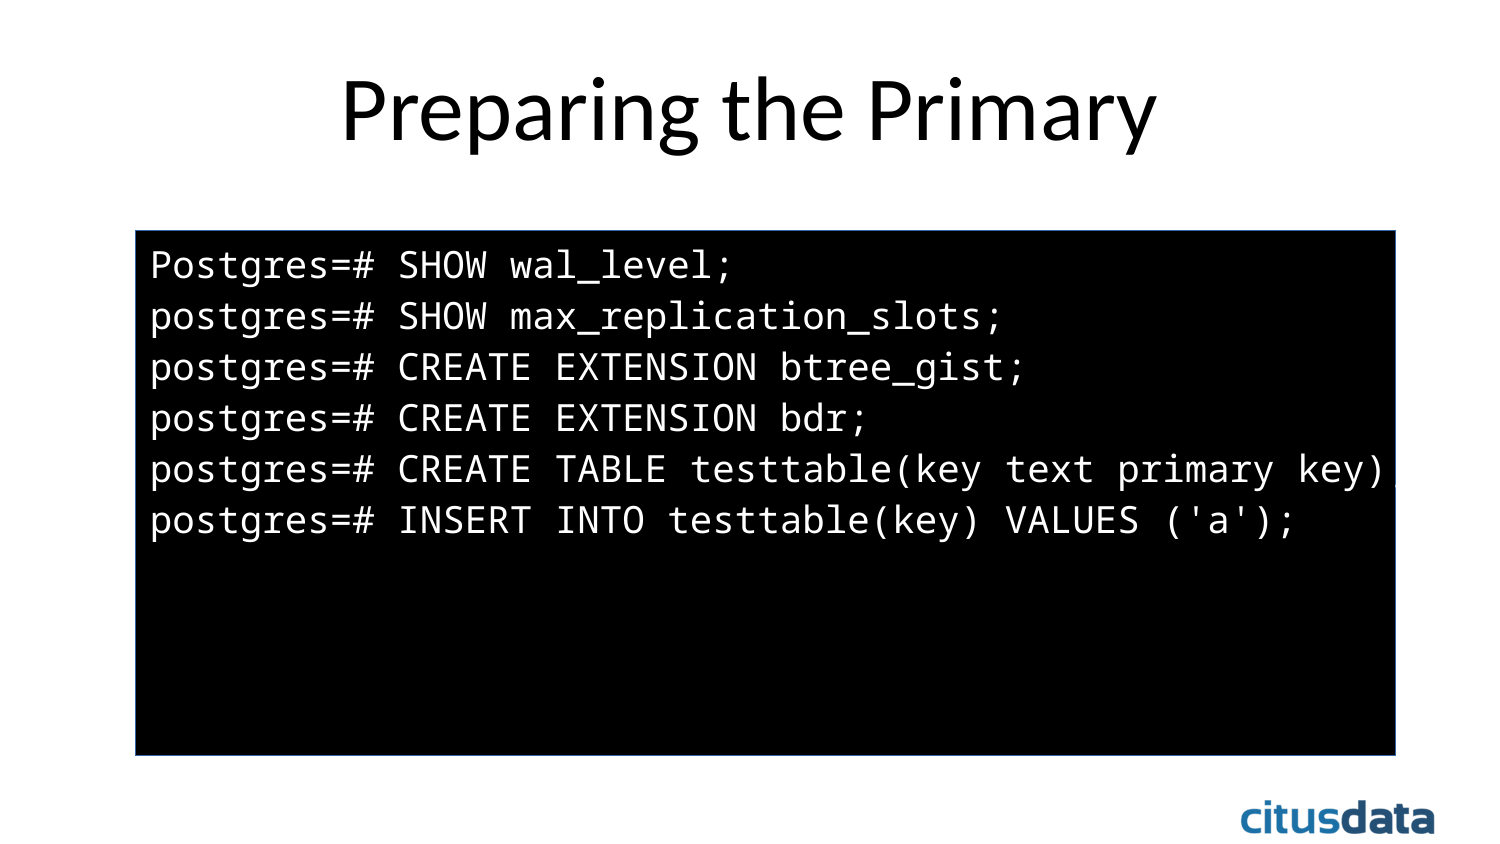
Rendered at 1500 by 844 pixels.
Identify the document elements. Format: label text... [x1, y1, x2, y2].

text_box Postgres=# SHOW wal_level; postgres=# SHOW max_replication_slots; postgres=# CREATE EXTENSION btree_gist; postgres=# CREATE EXTENSION bdr; postgres=# CREATE TABLE testtable(key text primary key); postgres=# INSERT INTO testtable(key) VALUES ('a'); [135, 230, 1396, 756]
title Preparing the Primary [75, 33, 1425, 175]
picture [1237, 795, 1439, 837]
